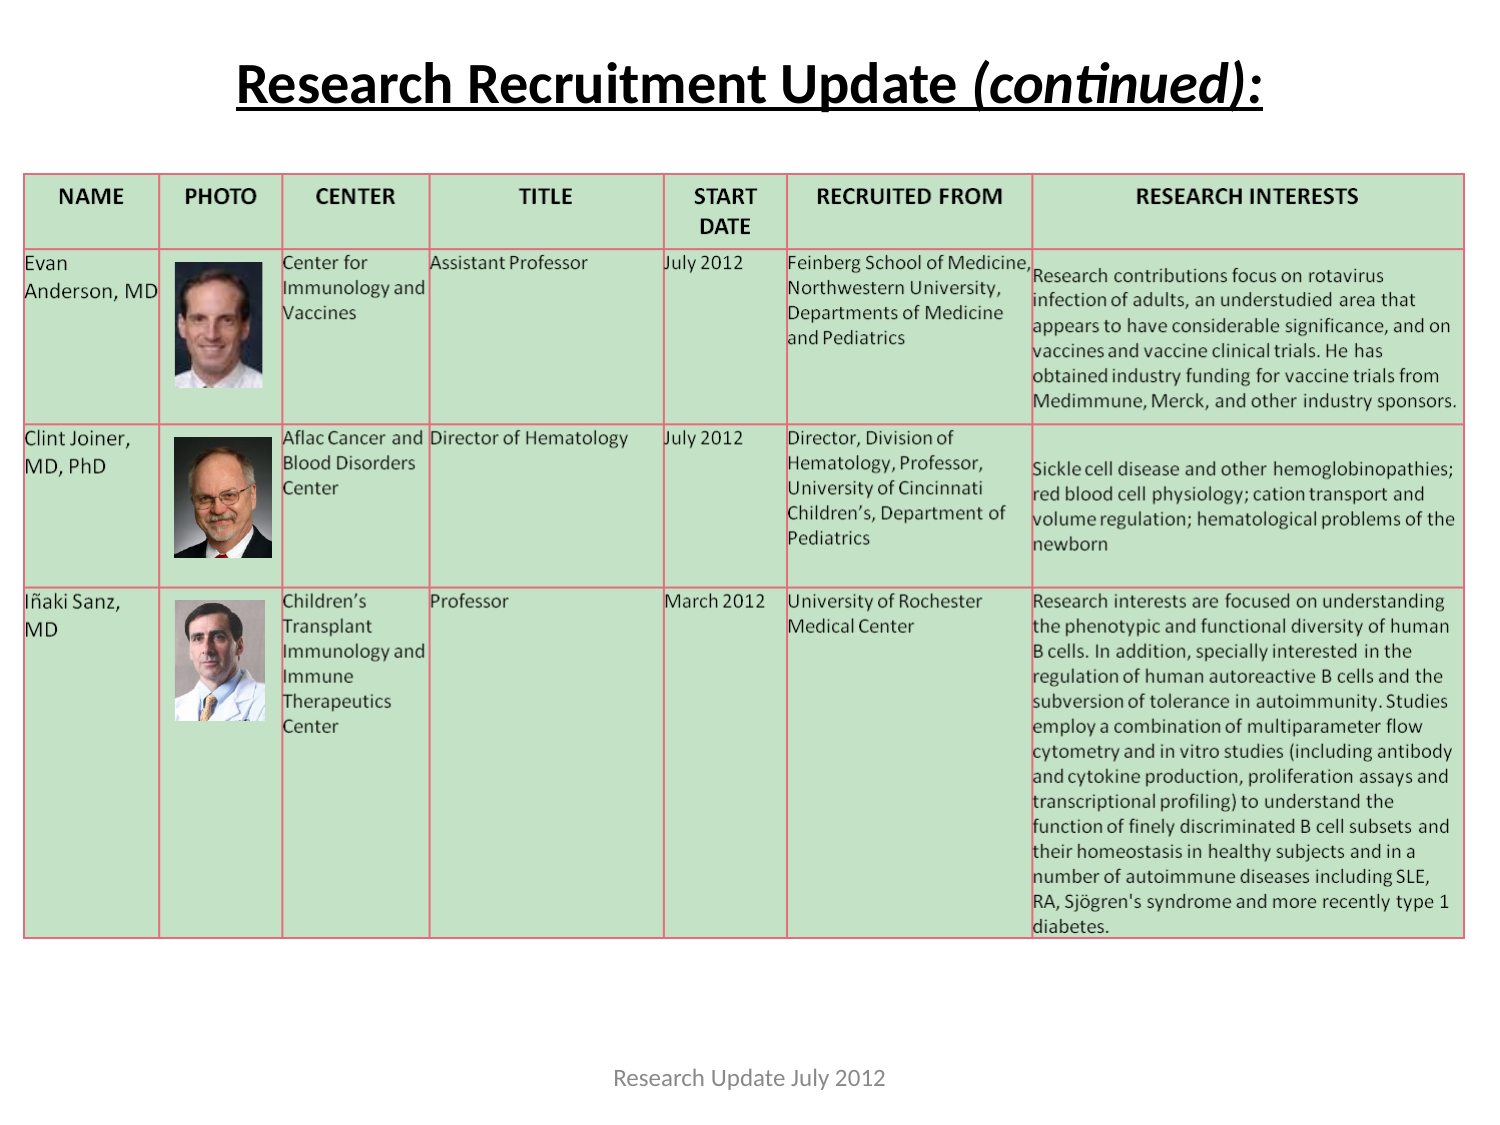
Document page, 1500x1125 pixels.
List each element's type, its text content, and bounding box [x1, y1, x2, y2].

picture [12, 162, 1476, 951]
text_box Research Update July 2012 [512, 1050, 988, 1103]
text_box Research Recruitment Update (continued): [50, 37, 1463, 126]
